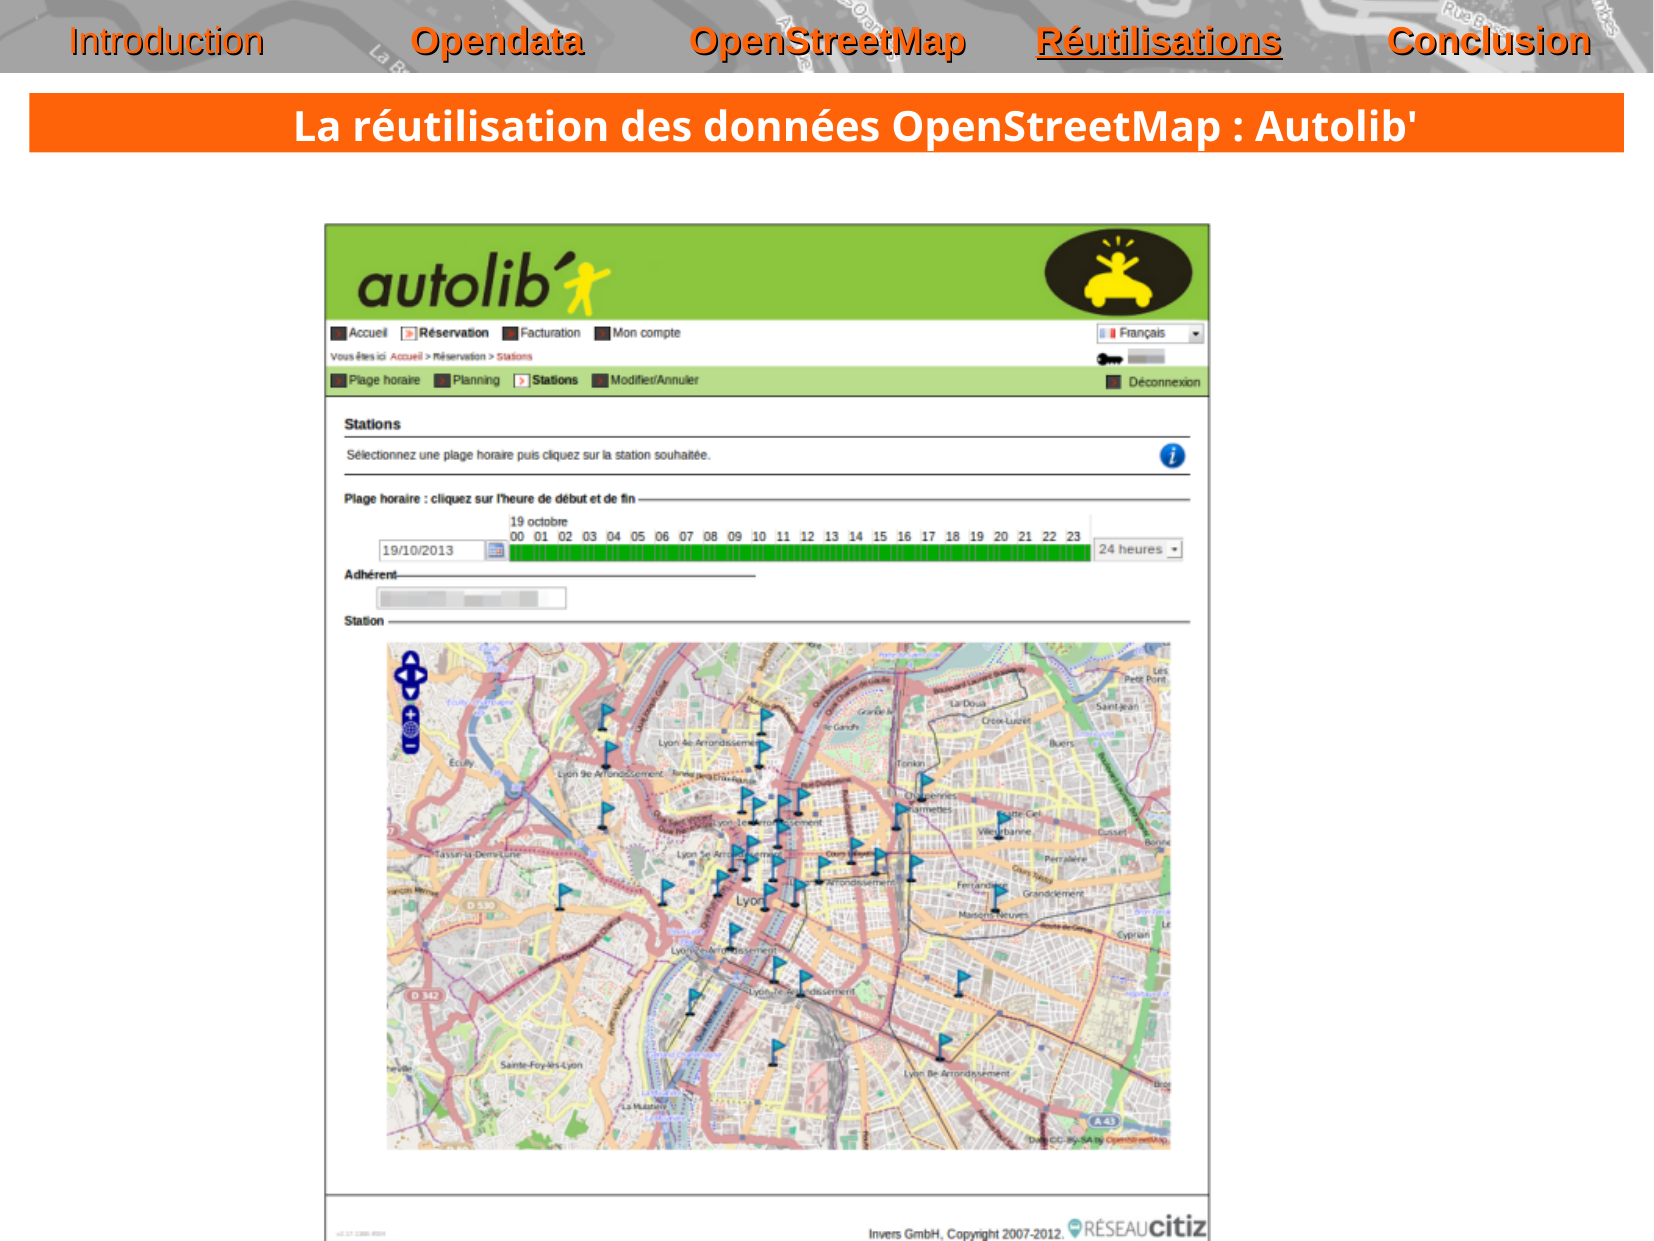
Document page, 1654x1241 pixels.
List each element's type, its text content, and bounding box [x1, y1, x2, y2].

table_header Réutilisations [993, 12, 1324, 69]
text_box La réutilisation des données OpenStreetMap : Autolib' [278, 88, 1360, 158]
picture [0, 0, 1654, 73]
table_header Conclusion [1324, 12, 1654, 69]
table_header Introduction [1, 12, 331, 69]
text_box [29, 93, 278, 153]
table_header OpenStreetMap [662, 12, 993, 69]
table_header Opendata [331, 12, 662, 69]
text_box [1360, 93, 1624, 153]
picture [29, 222, 1566, 1241]
